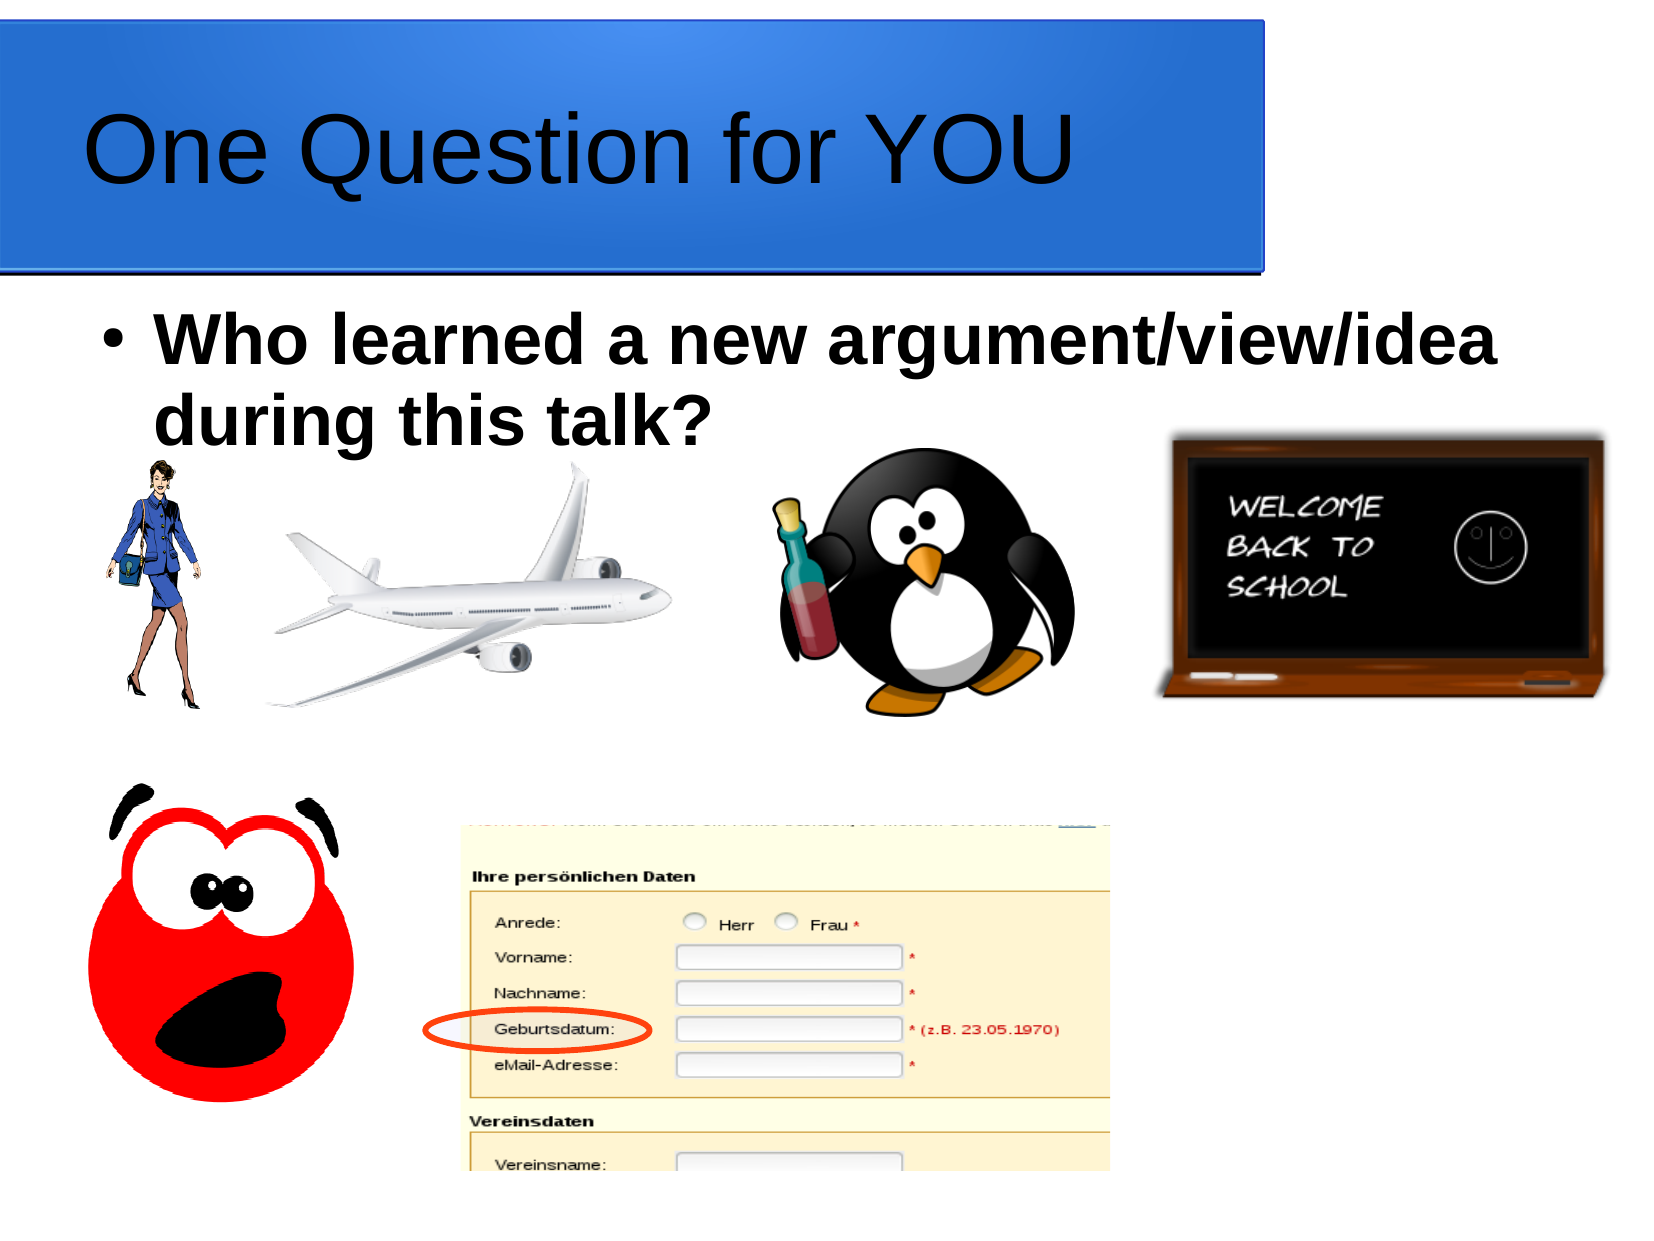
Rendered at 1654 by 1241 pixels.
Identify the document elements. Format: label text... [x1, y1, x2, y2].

text_box [425, 1009, 650, 1052]
picture [106, 460, 201, 709]
picture [264, 460, 674, 709]
list Who learned a new argument/view/idea during this talk? [82, 299, 1571, 1019]
picture [1149, 425, 1619, 707]
picture [82, 776, 355, 1111]
title One Question for YOU [82, 47, 1235, 252]
picture [772, 448, 1075, 717]
picture [460, 825, 1111, 1171]
